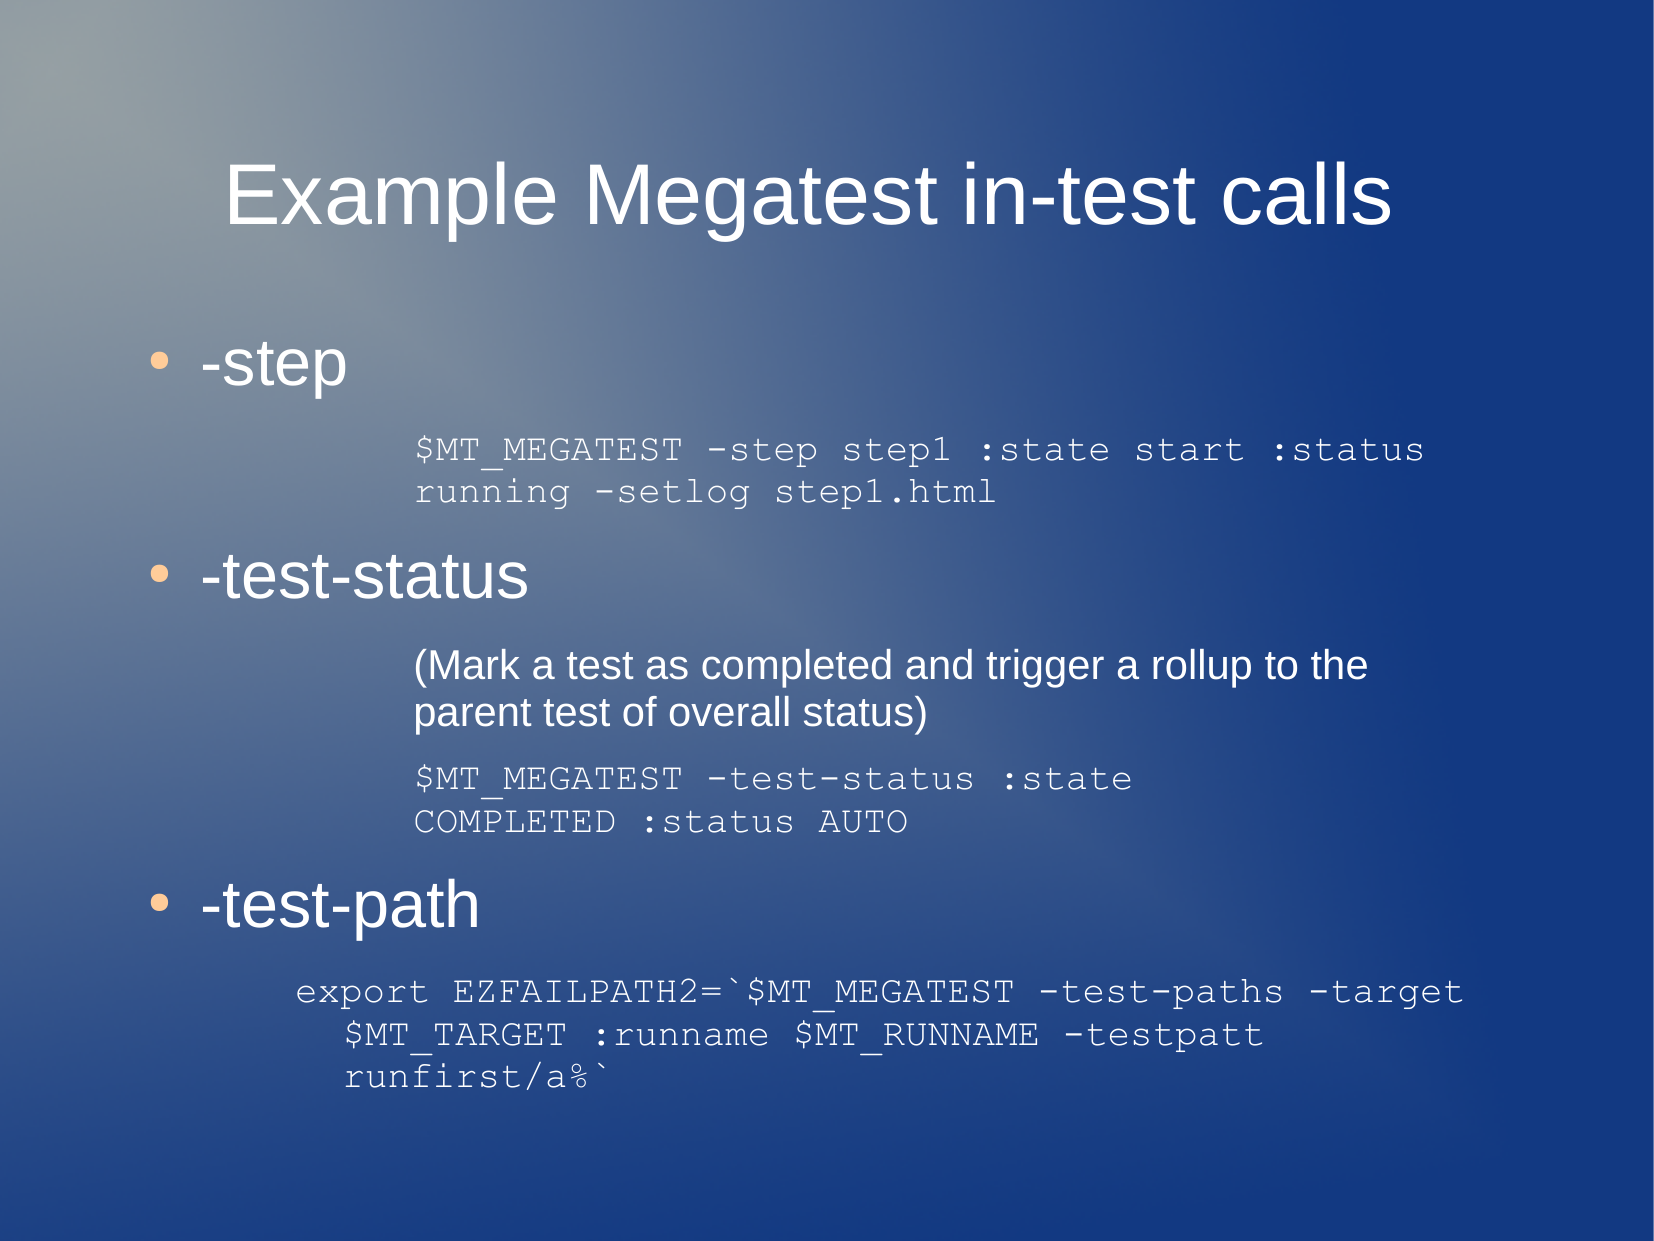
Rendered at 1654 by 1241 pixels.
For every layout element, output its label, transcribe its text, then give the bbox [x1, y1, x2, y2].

picture [0, 0, 1654, 1241]
title Example Megatest in-test calls [82, 90, 1536, 298]
list -step $MT_MEGATEST -step step1 :state start :status running -setlog step1.html -test-status (Mark a test as completed and trigger a rollup to the parent test of overall status) $MT_MEGATEST -test-status :state COMPLETED :status AUTO -test-path export EZFAILPATH2=`$MT_MEGATEST -test-paths -target $MT_TARGET :runname $MT_RUNNAME -testpatt runfirst/a%` [129, 324, 1489, 1100]
